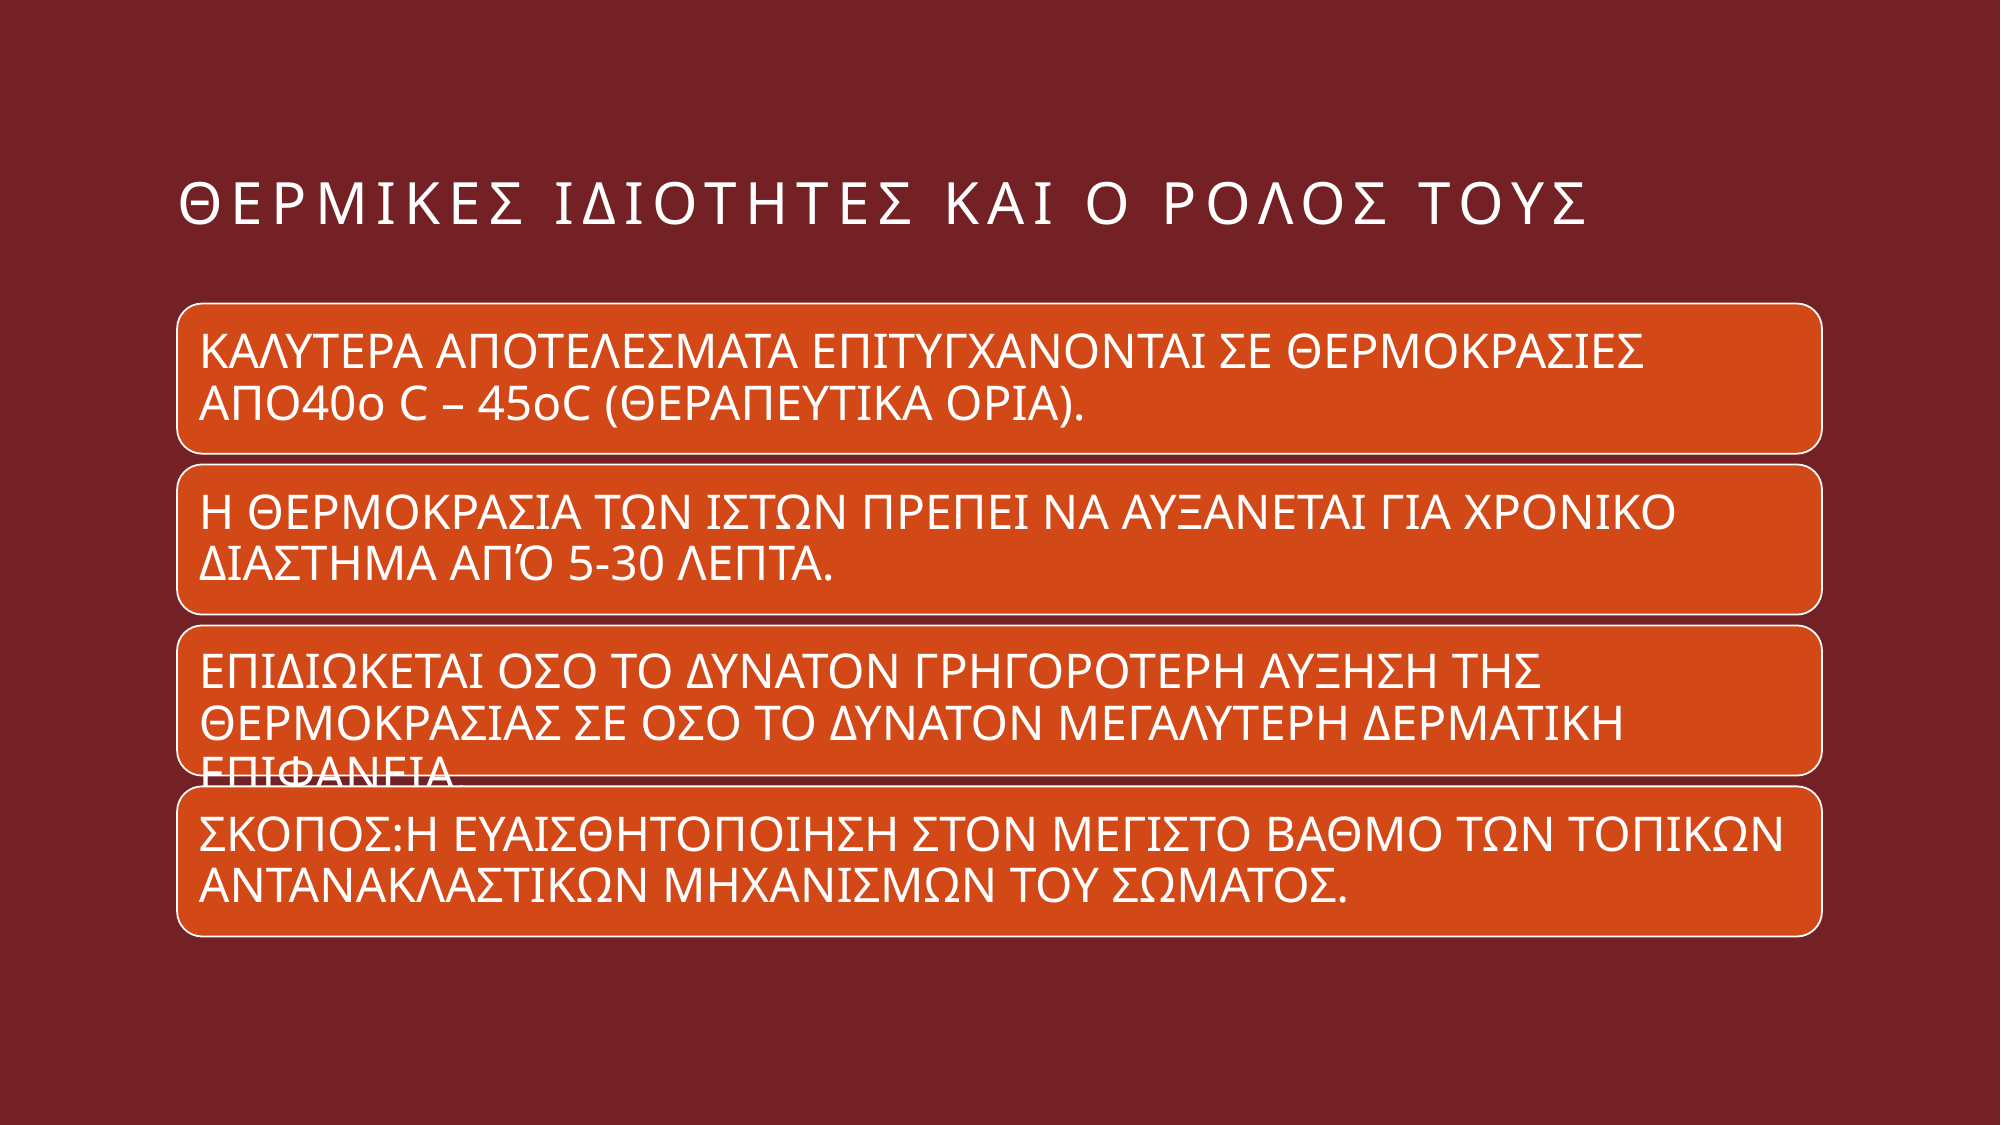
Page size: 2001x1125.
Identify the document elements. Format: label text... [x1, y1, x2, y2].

text_box ΕΠΙΔΙΩΚΕΤΑΙ ΟΣΟ ΤΟ ΔΥΝΑΤΟΝ ΓΡΗΓΟΡΟΤΕΡΗ ΑΥΞΗΣΗ ΤΗΣ ΘΕΡΜΟΚΡΑΣΙΑΣ ΣΕ ΟΣΟ ΤΟ ΔΥΝΑΤΟΝ ΜΕΓΑΛΥΤΕΡΗ ΔΕΡΜΑΤΙΚΗ ΕΠΙΦΑΝΕΙΑ. [177, 625, 1822, 776]
text_box ΣΚΟΠΟΣ:Η ΕΥΑΙΣΘΗΤΟΠΟΙΗΣΗ ΣΤΟΝ ΜΕΓΙΣΤΟ ΒΑΘΜΟ ΤΩΝ ΤΟΠΙΚΩΝ ΑΝΤΑΝΑΚΛΑΣΤΙΚΩΝ ΜΗΧΑΝΙΣΜΩΝ ΤΟΥ ΣΩΜΑΤΟΣ. [177, 786, 1822, 937]
text_box Η ΘΕΡΜΟΚΡΑΣΙΑ ΤΩΝ ΙΣΤΩΝ ΠΡΕΠΕΙ ΝΑ ΑΥΞΑΝΕΤΑΙ ΓΙΑ ΧΡΟΝΙΚΟ ΔΙΑΣΤΗΜΑ ΑΠΌ 5-30 ΛΕΠΤΑ. [177, 464, 1822, 615]
title ΘΕΡΜΙΚΕΣ ΙΔΙΟΤΗΤΕΣ ΚΑΙ Ο ΡΟΛΟΣ ΤΟΥΣ [177, 165, 1822, 274]
text_box ΚΑΛΥΤΕΡΑ ΑΠΟΤΕΛΕΣΜΑΤΑ ΕΠΙΤΥΓΧΑΝΟΝΤΑΙ ΣΕ ΘΕΡΜΟΚΡΑΣΙΕΣ ΑΠΟ40ο C – 45oC (ΘΕΡΑΠΕΥΤΙΚΑ ΟΡΙΑ). [177, 303, 1822, 454]
